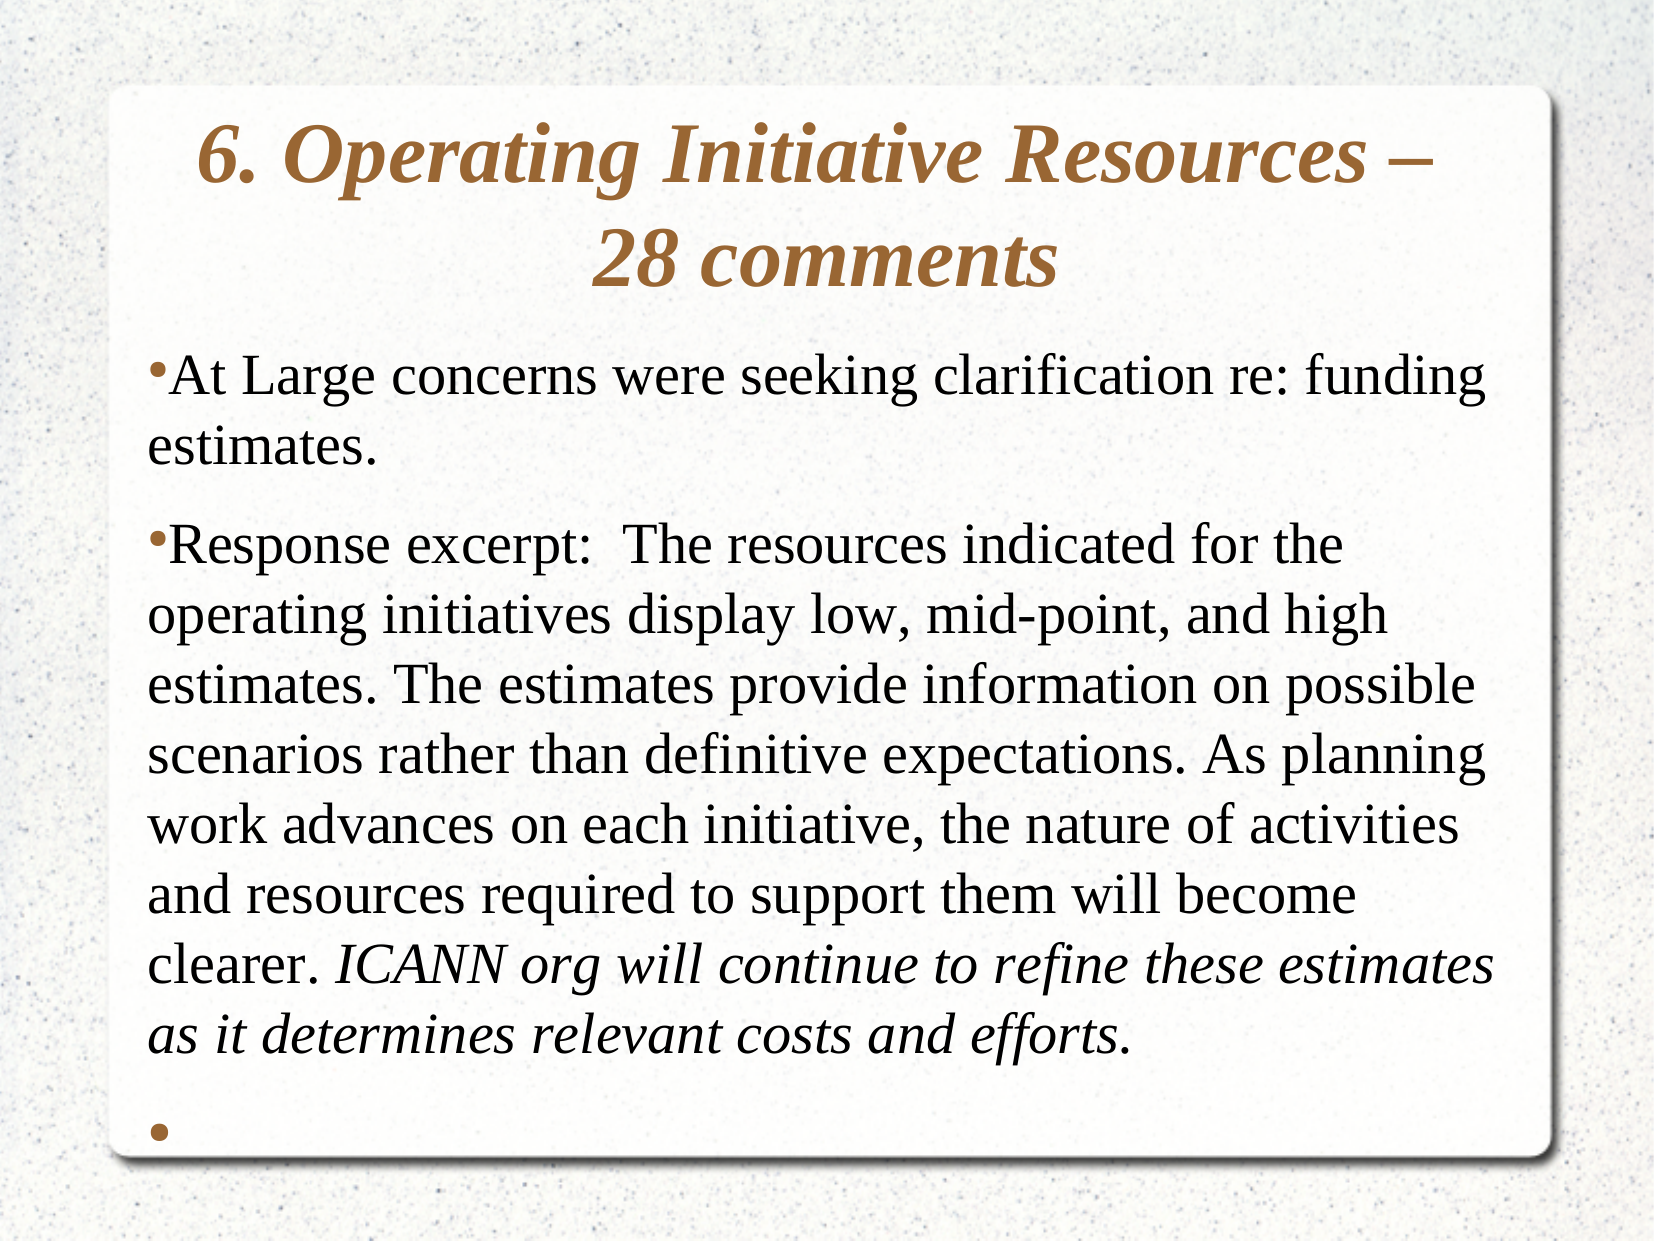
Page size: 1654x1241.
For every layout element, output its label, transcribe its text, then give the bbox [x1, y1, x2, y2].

list At Large concerns were seeking clarification re: funding estimates. Response excerpt: The resources indicated for the operating initiatives display low, mid-point, and high estimates. The estimates provide information on possible scenarios rather than definitive expectations. As planning work advances on each initiative, the nature of activities and resources required to support them will become clearer. ICANN org will continue to refine these estimates as it determines relevant costs and efforts. [147, 336, 1506, 1241]
title 6. Operating Initiative Resources – 28 comments [118, 96, 1536, 304]
